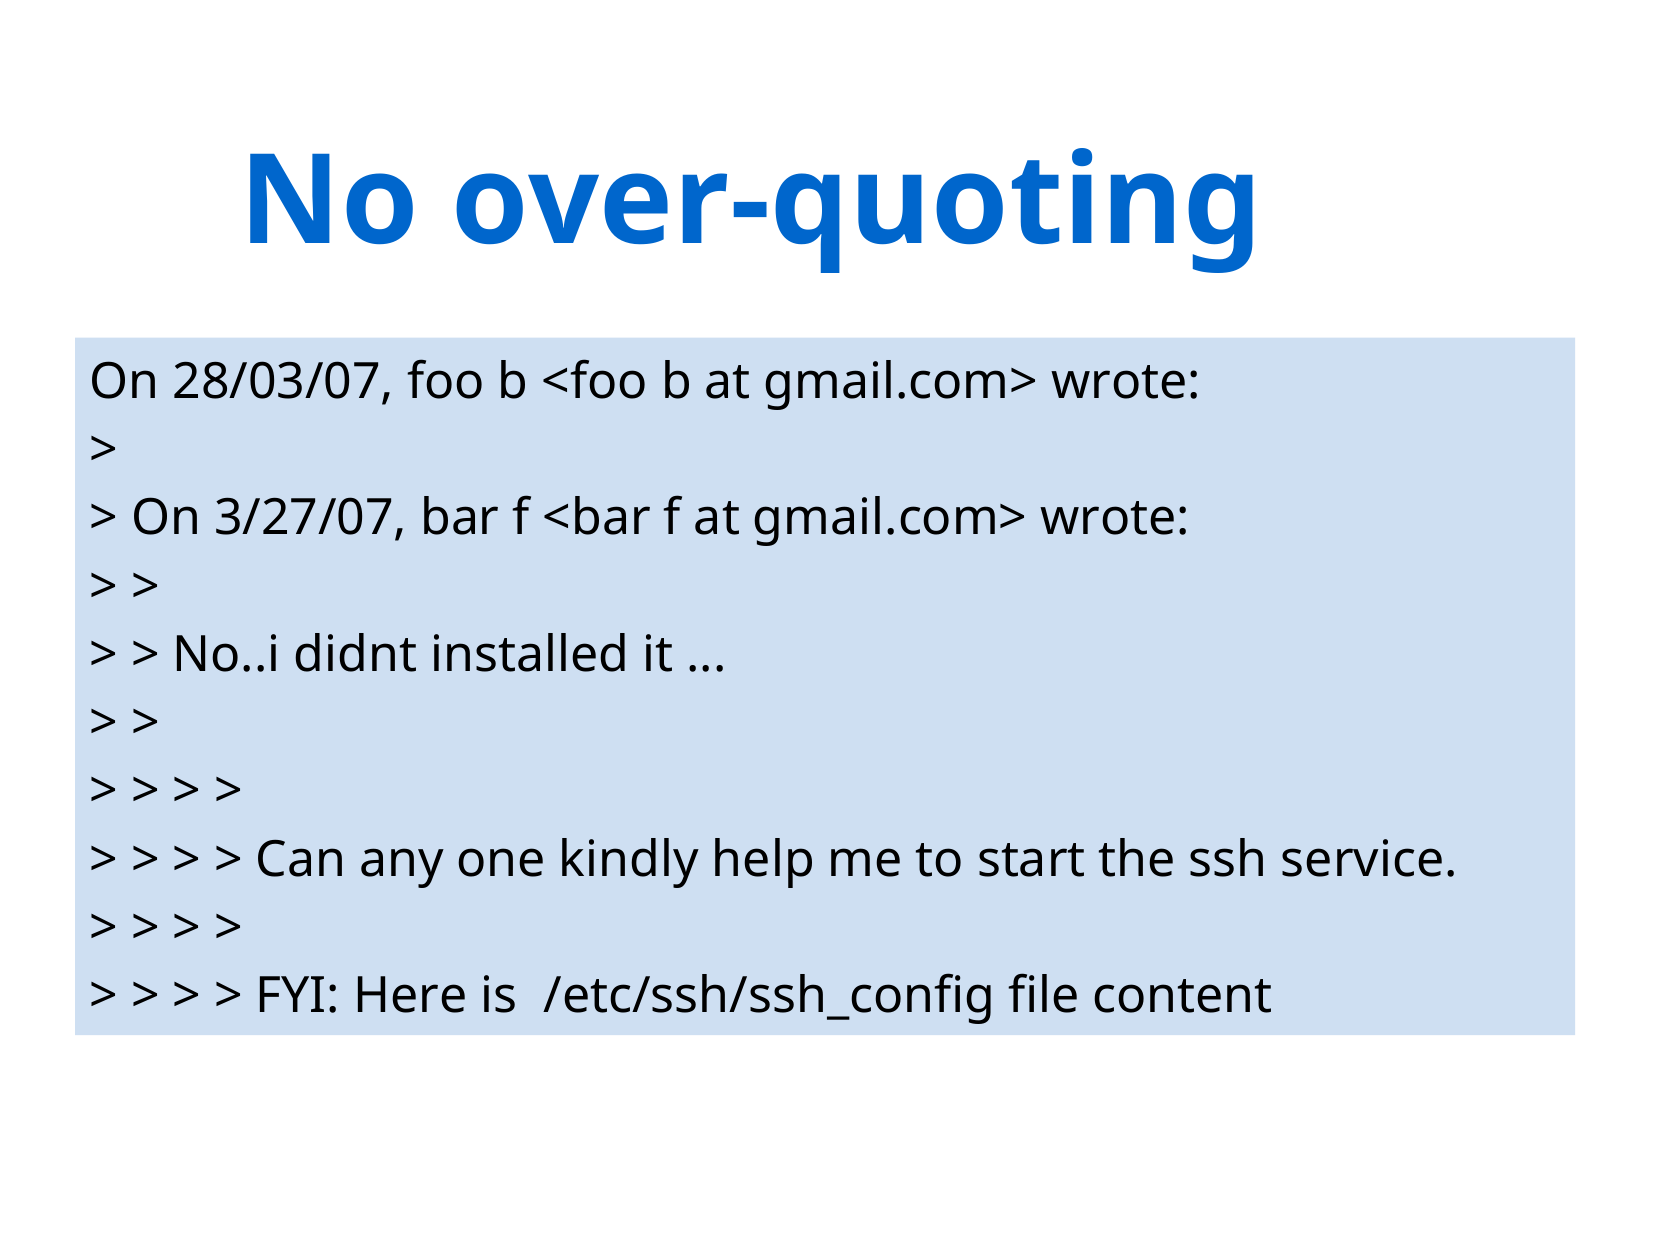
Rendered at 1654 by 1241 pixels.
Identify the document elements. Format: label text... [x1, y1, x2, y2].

text_box No over-quoting [225, 101, 1463, 263]
text_box On 28/03/07, foo b <foo b at gmail.com> wrote: > > On 3/27/07, bar f <bar f at gmail.com> wrote: > > > > No..i didnt installed it ... > > > > > > > > > > Can any one kindly help me to start the ssh service. > > > > > > > > FYI: Here is /etc/ssh/ssh_config file content [75, 337, 1576, 997]
